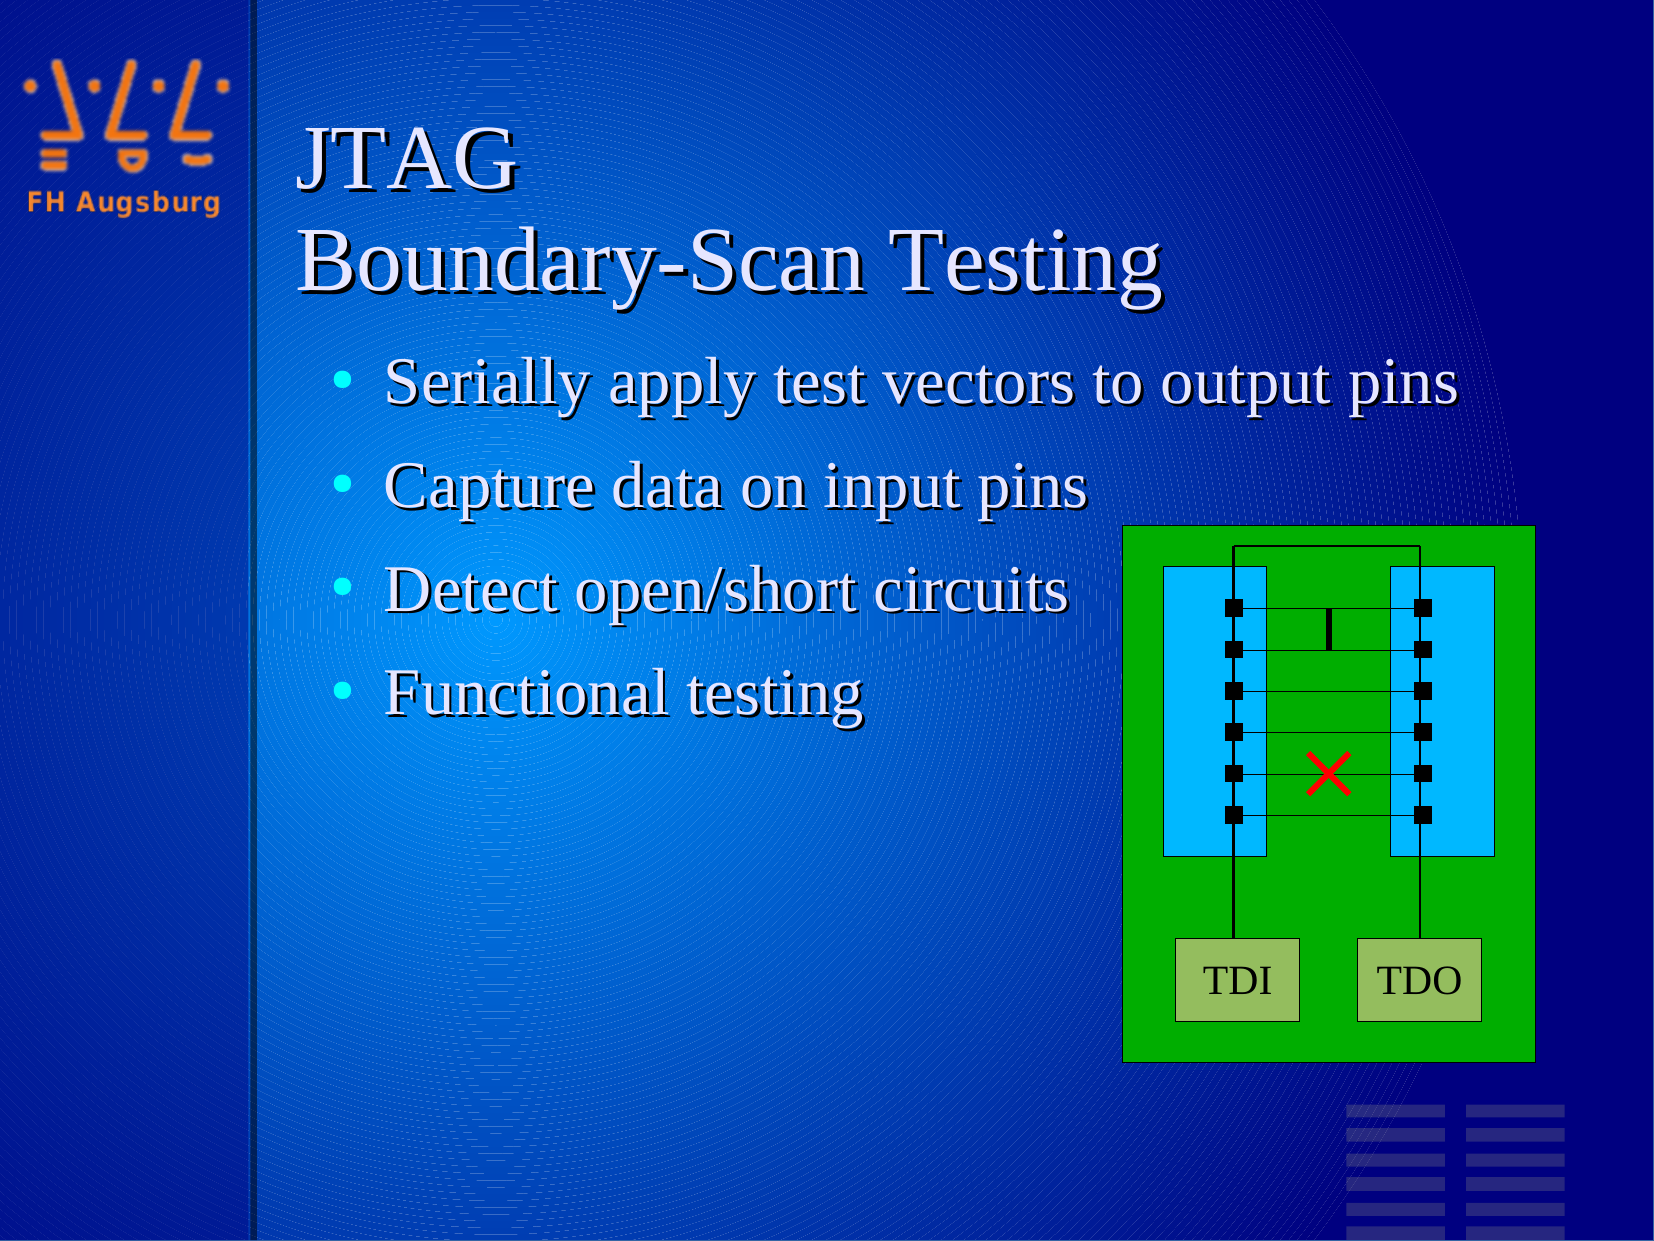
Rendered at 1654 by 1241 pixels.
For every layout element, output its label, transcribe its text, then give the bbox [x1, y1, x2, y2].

picture [14, 58, 237, 227]
list Serially apply test vectors to output pins Capture data on input pins Detect open/short circuits Functional testing [295, 344, 1533, 1126]
text_box TDO [1357, 938, 1482, 1022]
title JTAG Boundary-Scan Testing [295, 97, 1533, 320]
text_box [1122, 525, 1536, 1063]
text_box TDI [1175, 938, 1300, 1022]
